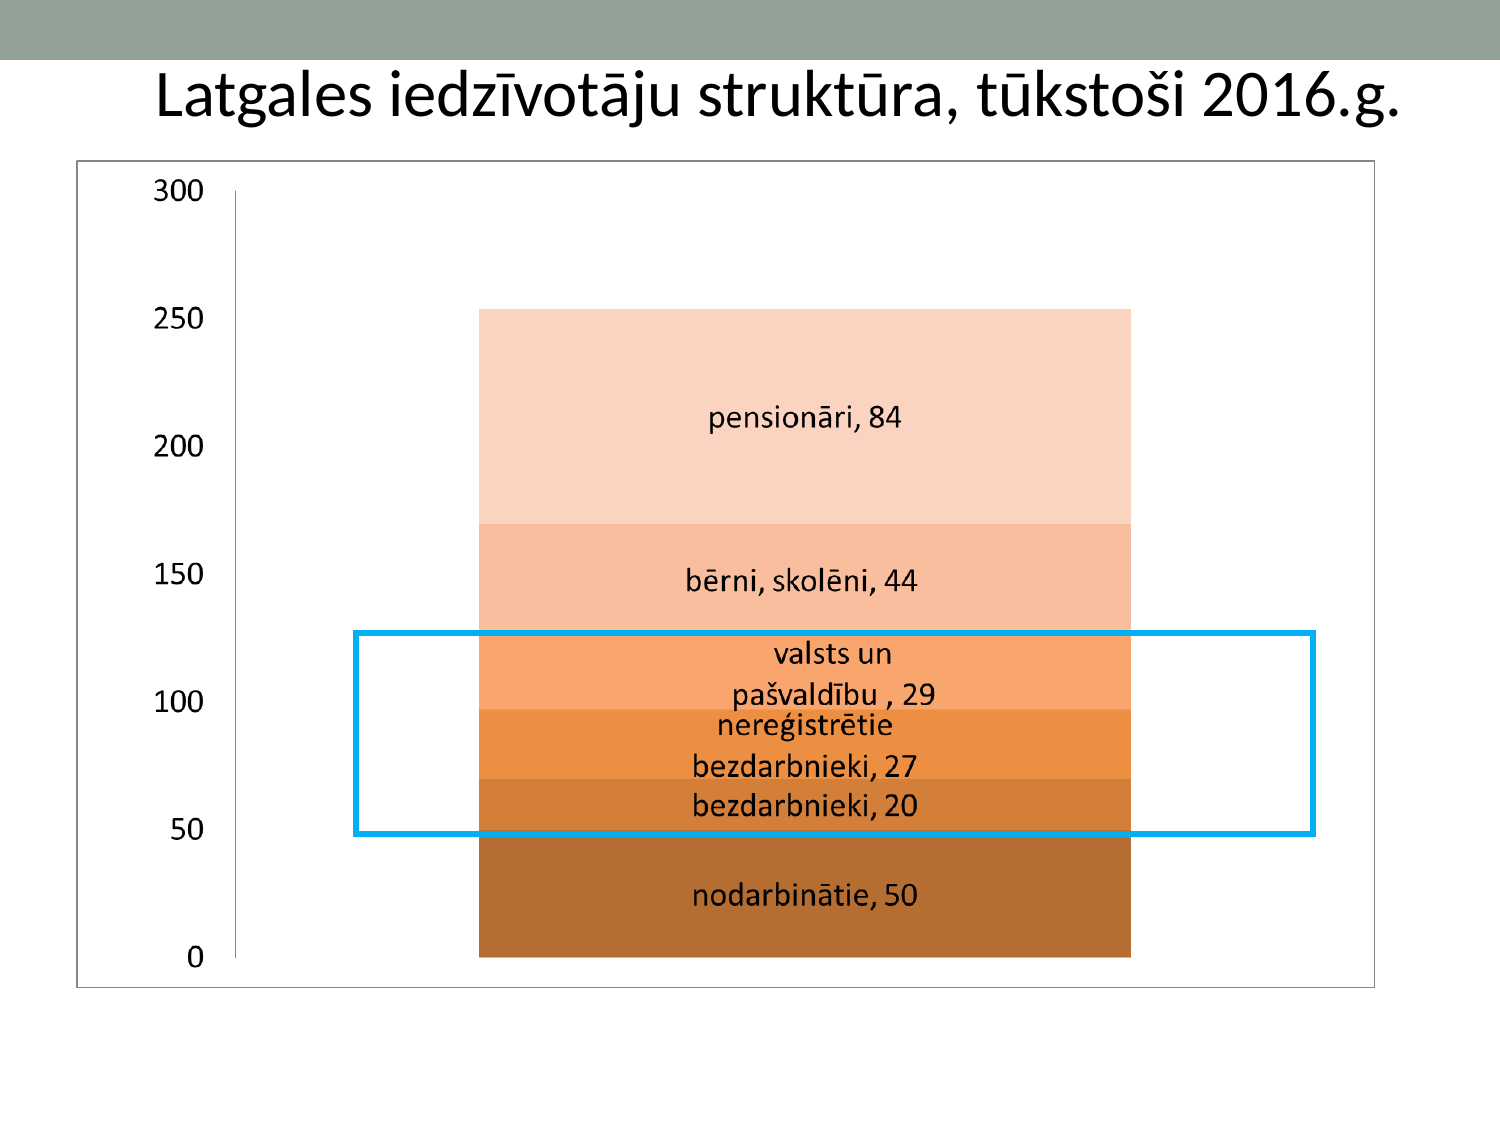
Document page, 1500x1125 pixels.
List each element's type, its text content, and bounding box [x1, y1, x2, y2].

text_box Latgales iedzīvotāju struktūra, tūkstoši 2016.g. [140, 42, 1433, 139]
picture [76, 161, 1375, 988]
